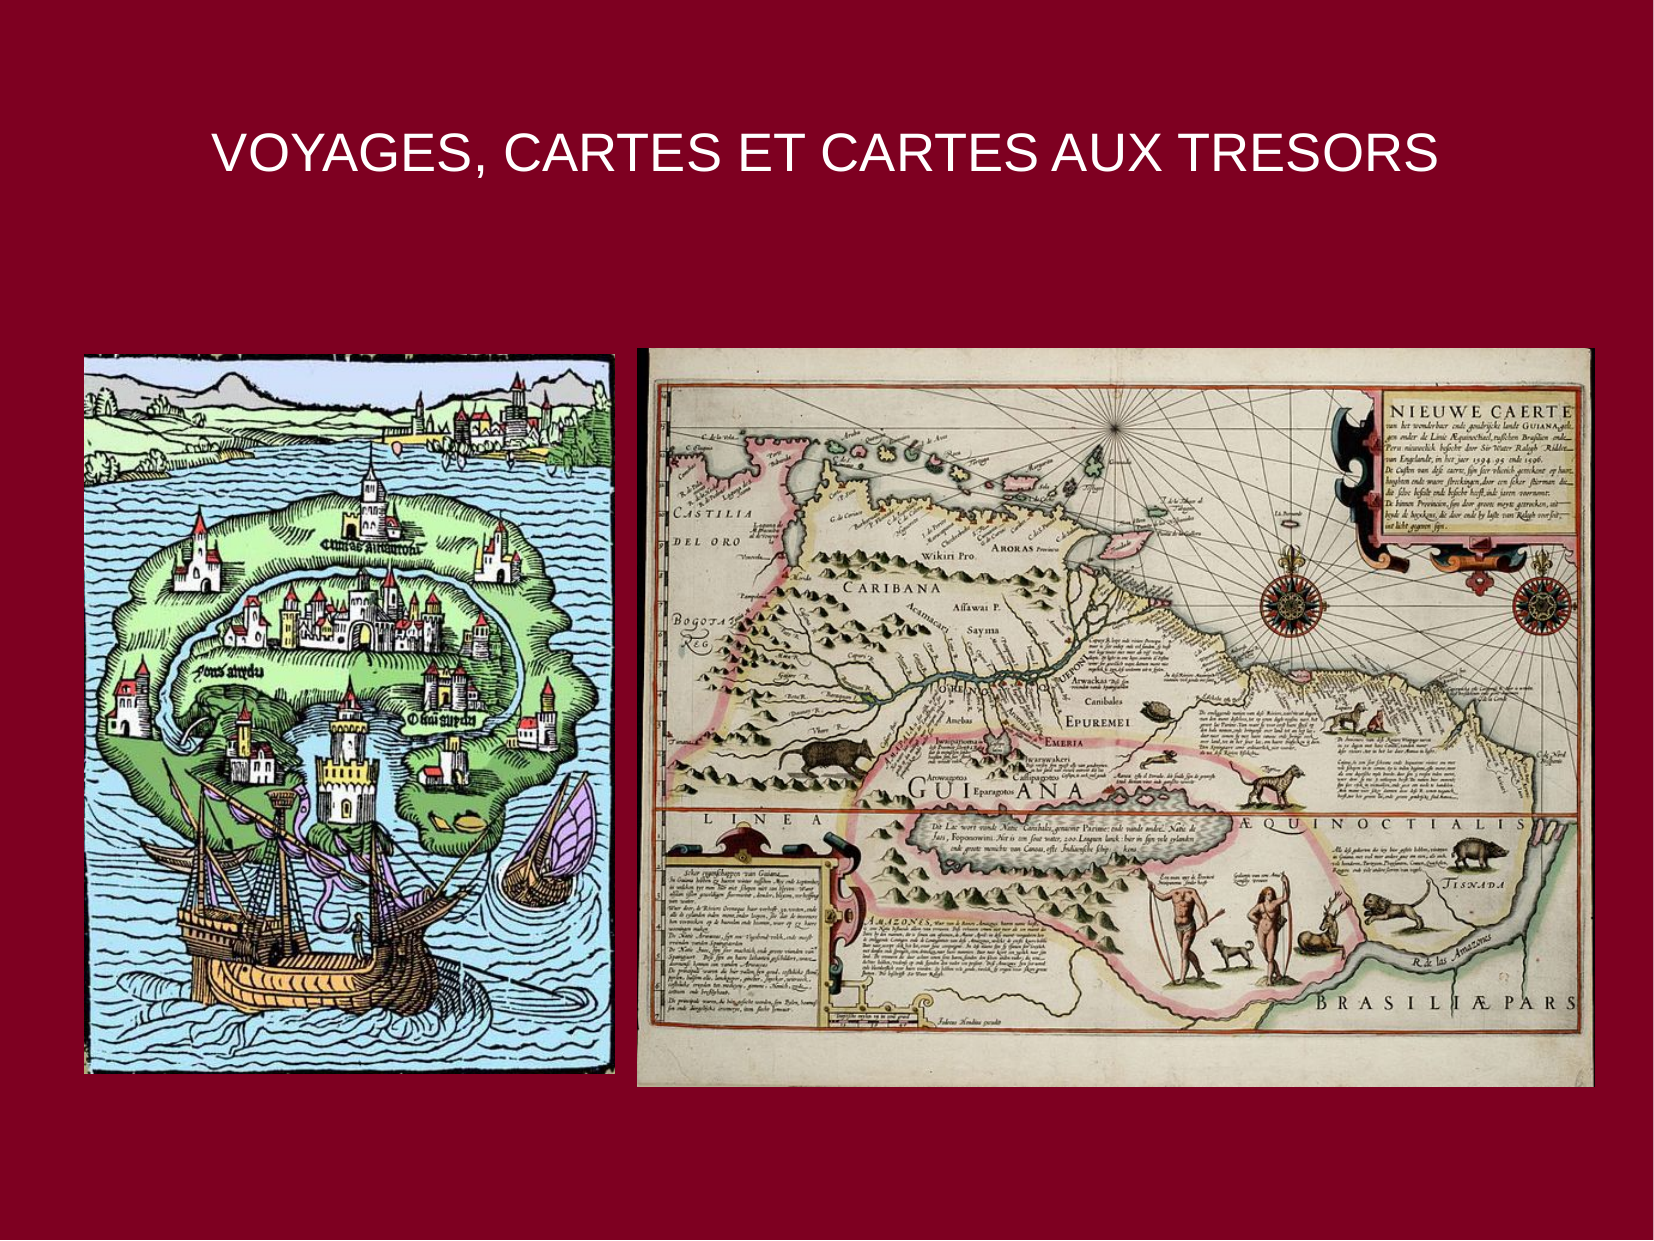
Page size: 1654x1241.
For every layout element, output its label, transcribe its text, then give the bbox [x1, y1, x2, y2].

picture [637, 348, 1595, 1087]
title VOYAGES, CARTES ET CARTES AUX TRESORS [82, 49, 1571, 257]
picture [84, 354, 615, 1074]
